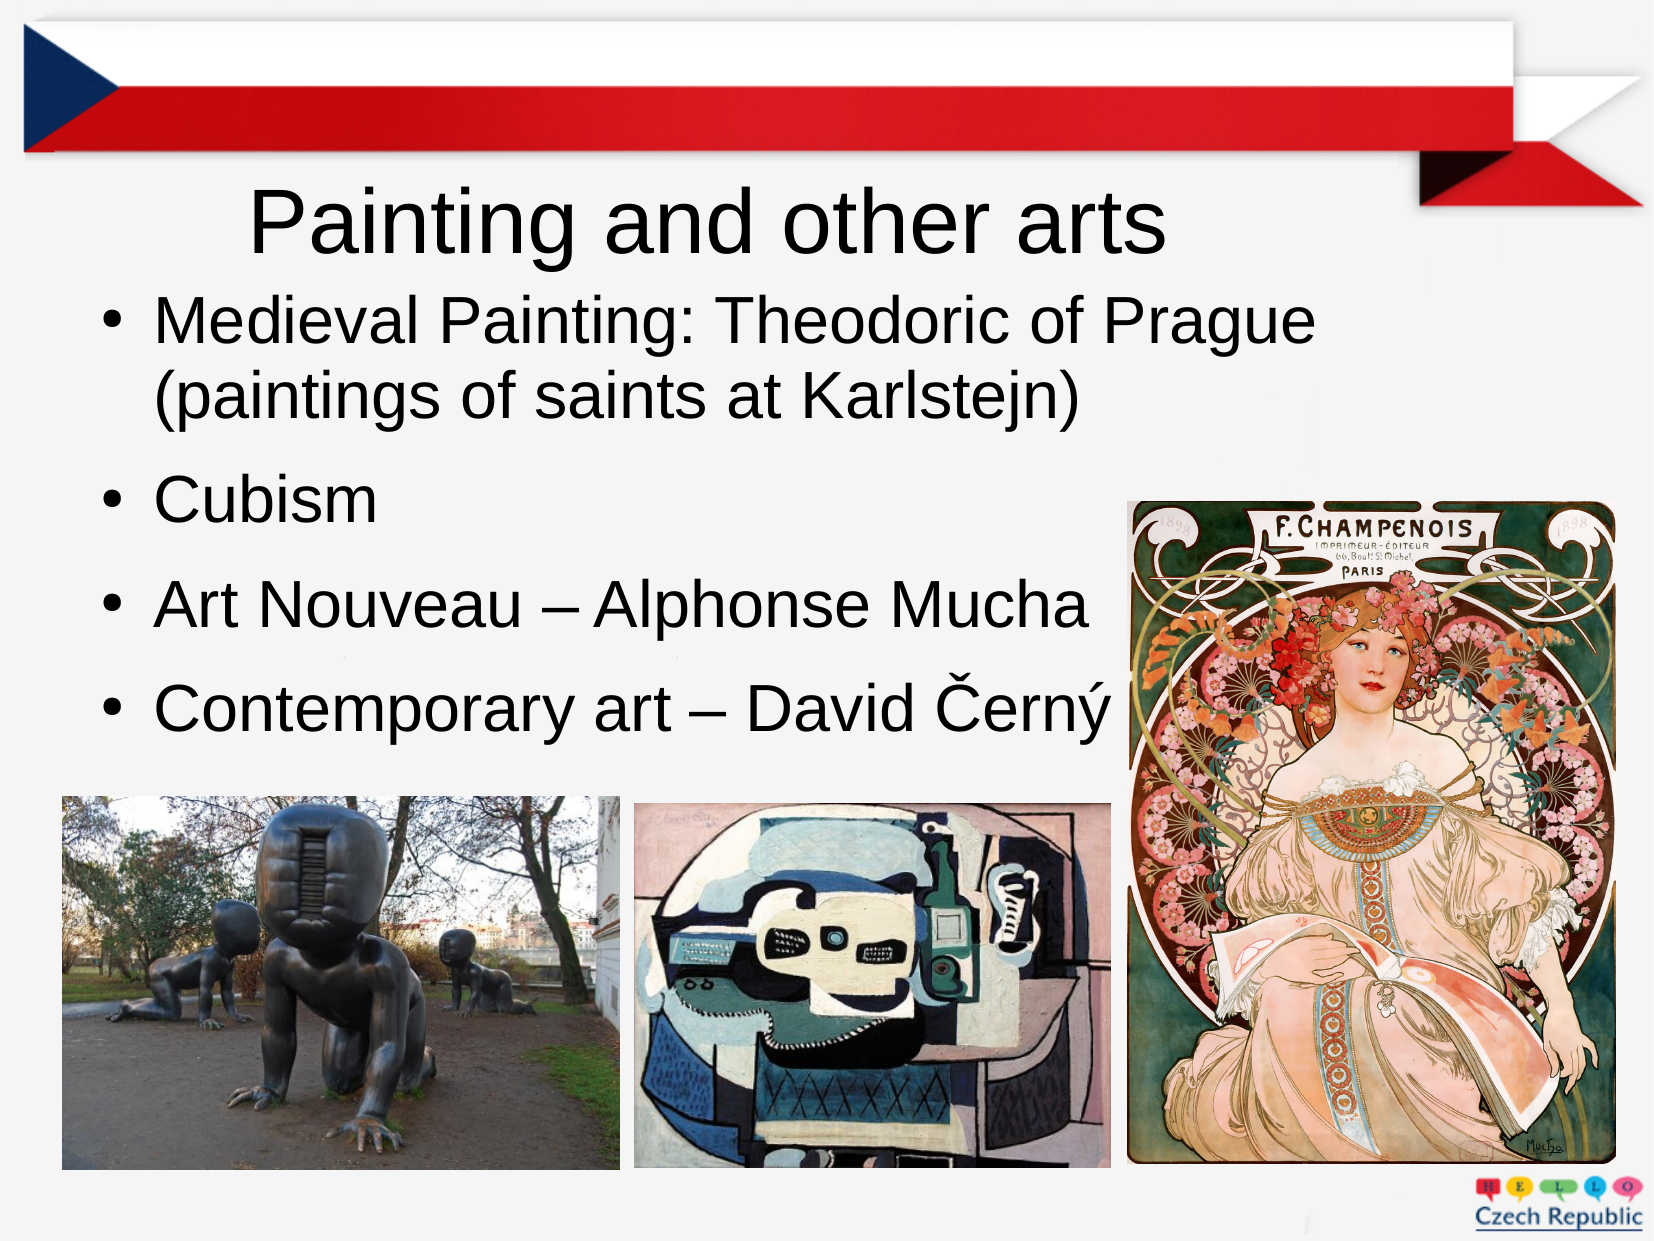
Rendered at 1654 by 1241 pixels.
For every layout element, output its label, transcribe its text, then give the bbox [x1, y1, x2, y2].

title Painting and other arts [0, 118, 1453, 326]
picture [0, 0, 1654, 1241]
list Medieval Painting: Theodoric of Prague (paintings of saints at Karlstejn) Cubism Art Nouveau – Alphonse Mucha Contemporary art – David Černý [82, 283, 1538, 1003]
